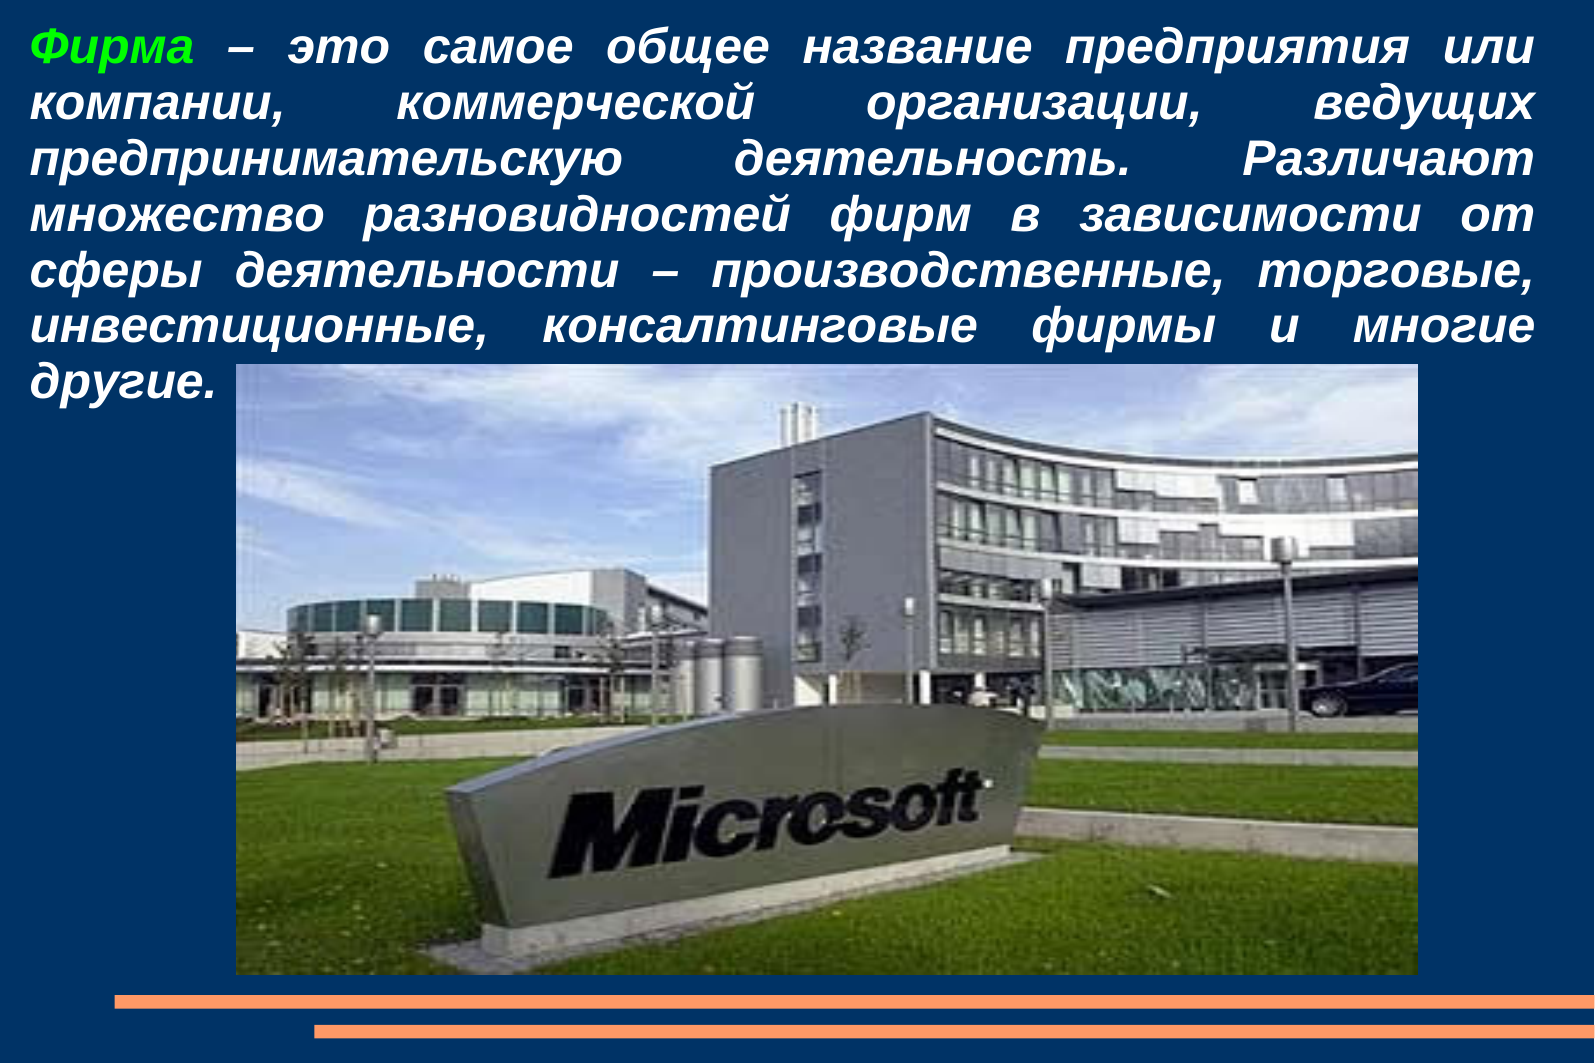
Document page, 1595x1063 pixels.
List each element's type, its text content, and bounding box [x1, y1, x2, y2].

picture [236, 364, 1418, 975]
title Фирма – это самое общее название предприятия или компании, коммерческой организации, ведущих предпринимательскую деятельность. Различают множество разновидностей фирм в зависимости от сферы деятельности – производственные, торговые, инвестиционные, консалтинговые фирмы и многие другие. [29, 14, 1536, 414]
